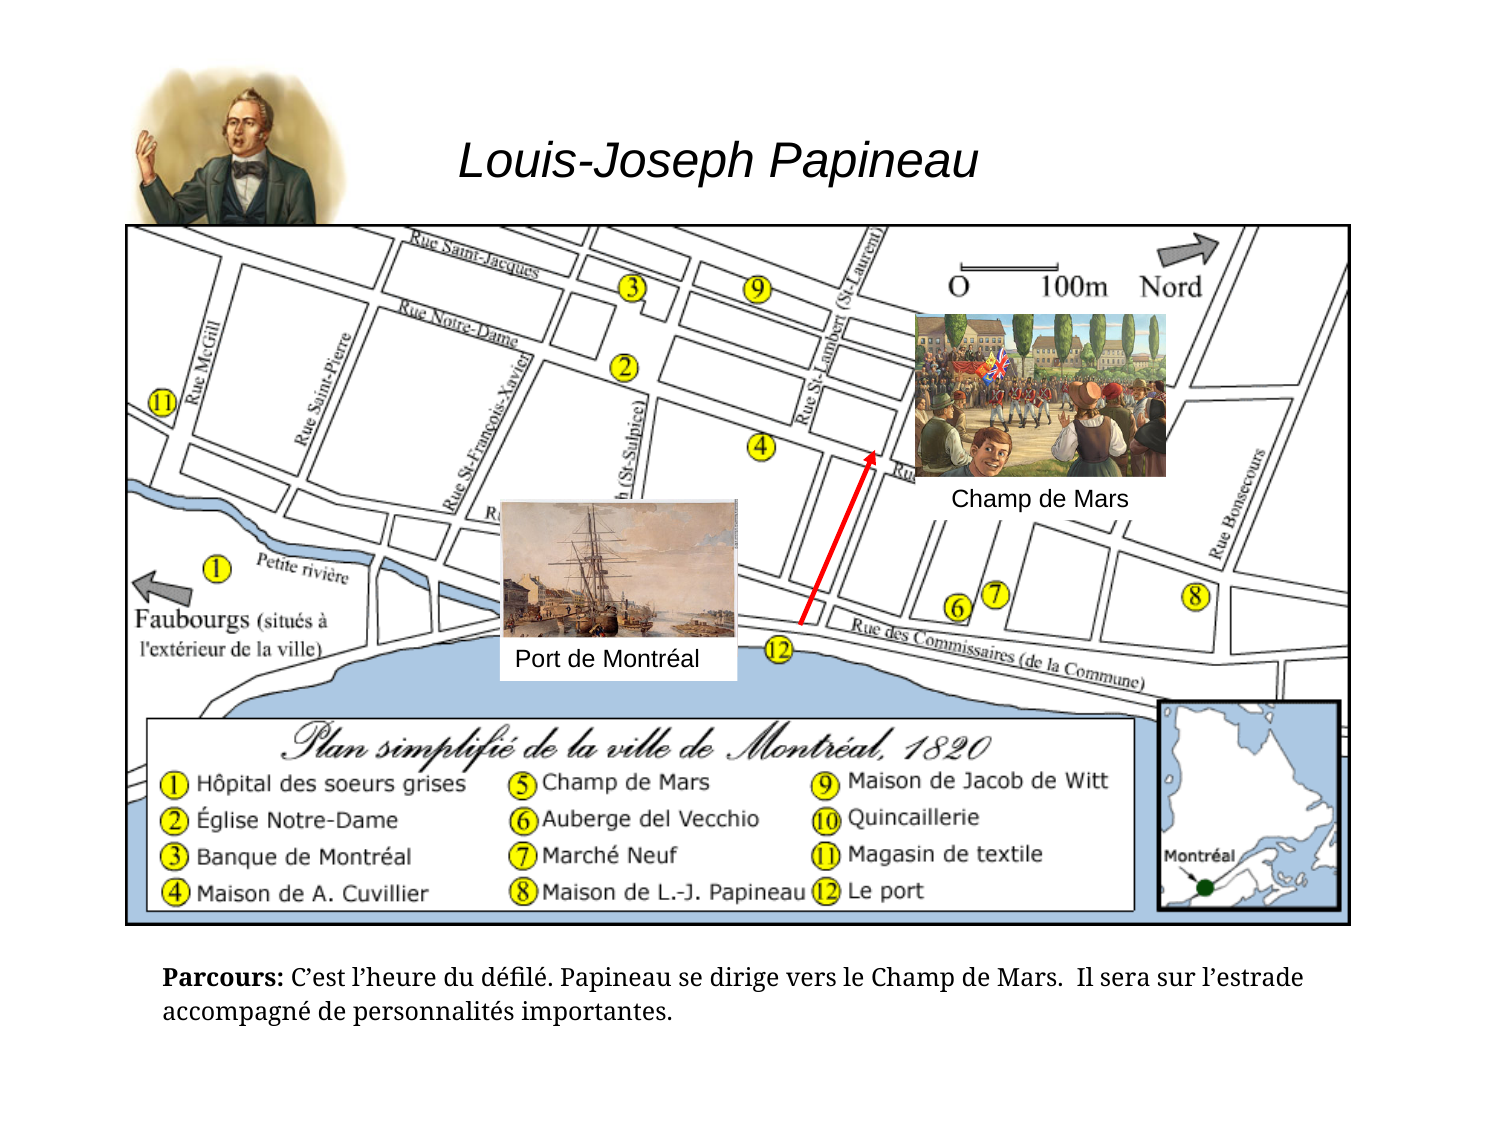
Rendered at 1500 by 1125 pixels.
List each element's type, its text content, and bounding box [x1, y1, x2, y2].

picture [112, 50, 1351, 927]
text_box Louis-Joseph Papineau [387, 124, 1051, 197]
text_box Parcours: C’est l’heure du défilé. Papineau se dirige vers le Champ de Mars. Il sera sur l’estrade accompagné de personnalités importantes. [147, 952, 1323, 1036]
text_box Champ de Mars [915, 476, 1166, 521]
text_box Port de Montréal [499, 637, 738, 681]
